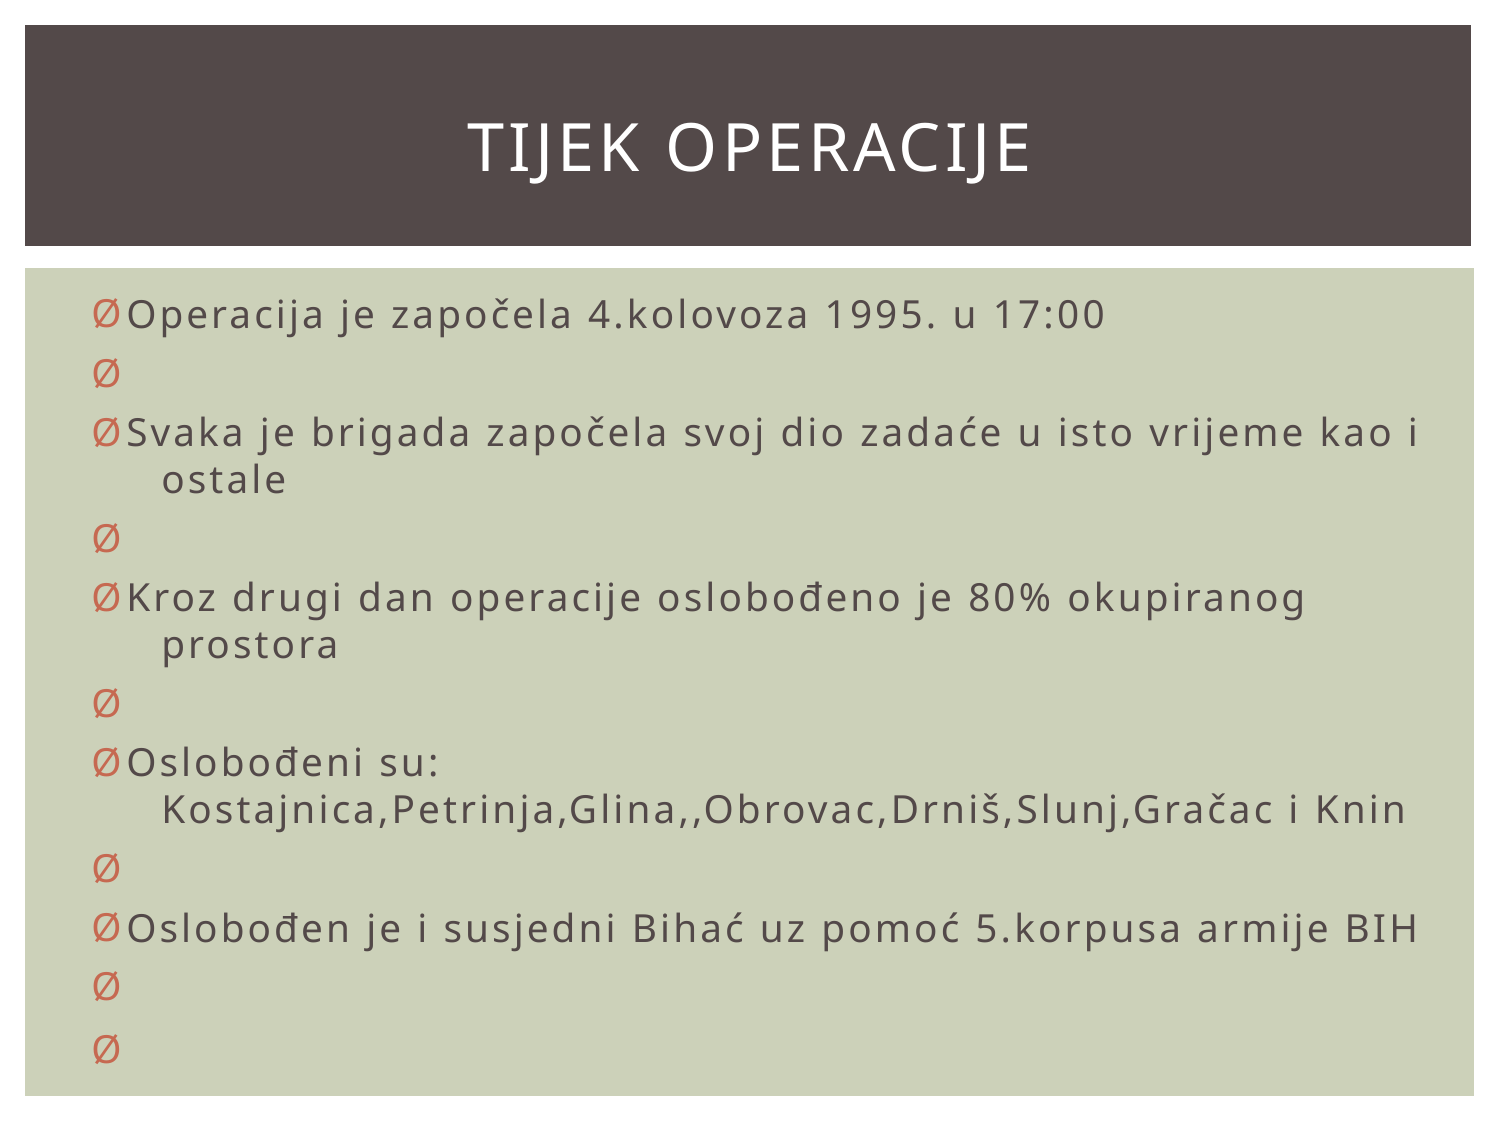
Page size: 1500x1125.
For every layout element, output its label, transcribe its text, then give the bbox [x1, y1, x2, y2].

title Tijek operacije [62, 58, 1438, 232]
list Operacija je započela 4.kolovoza 1995. u 17:00 Svaka je brigada započela svoj dio zadaće u isto vrijeme kao i ostale Kroz drugi dan operacije oslobođeno je 80% okupiranog prostora Oslobođeni su: Kostajnica,Petrinja,Glina,,Obrovac,Drniš,Slunj,Gračac i Knin Oslobođen je i susjedni Bihać uz pomoć 5.korpusa armije BIH [62, 281, 1442, 1006]
